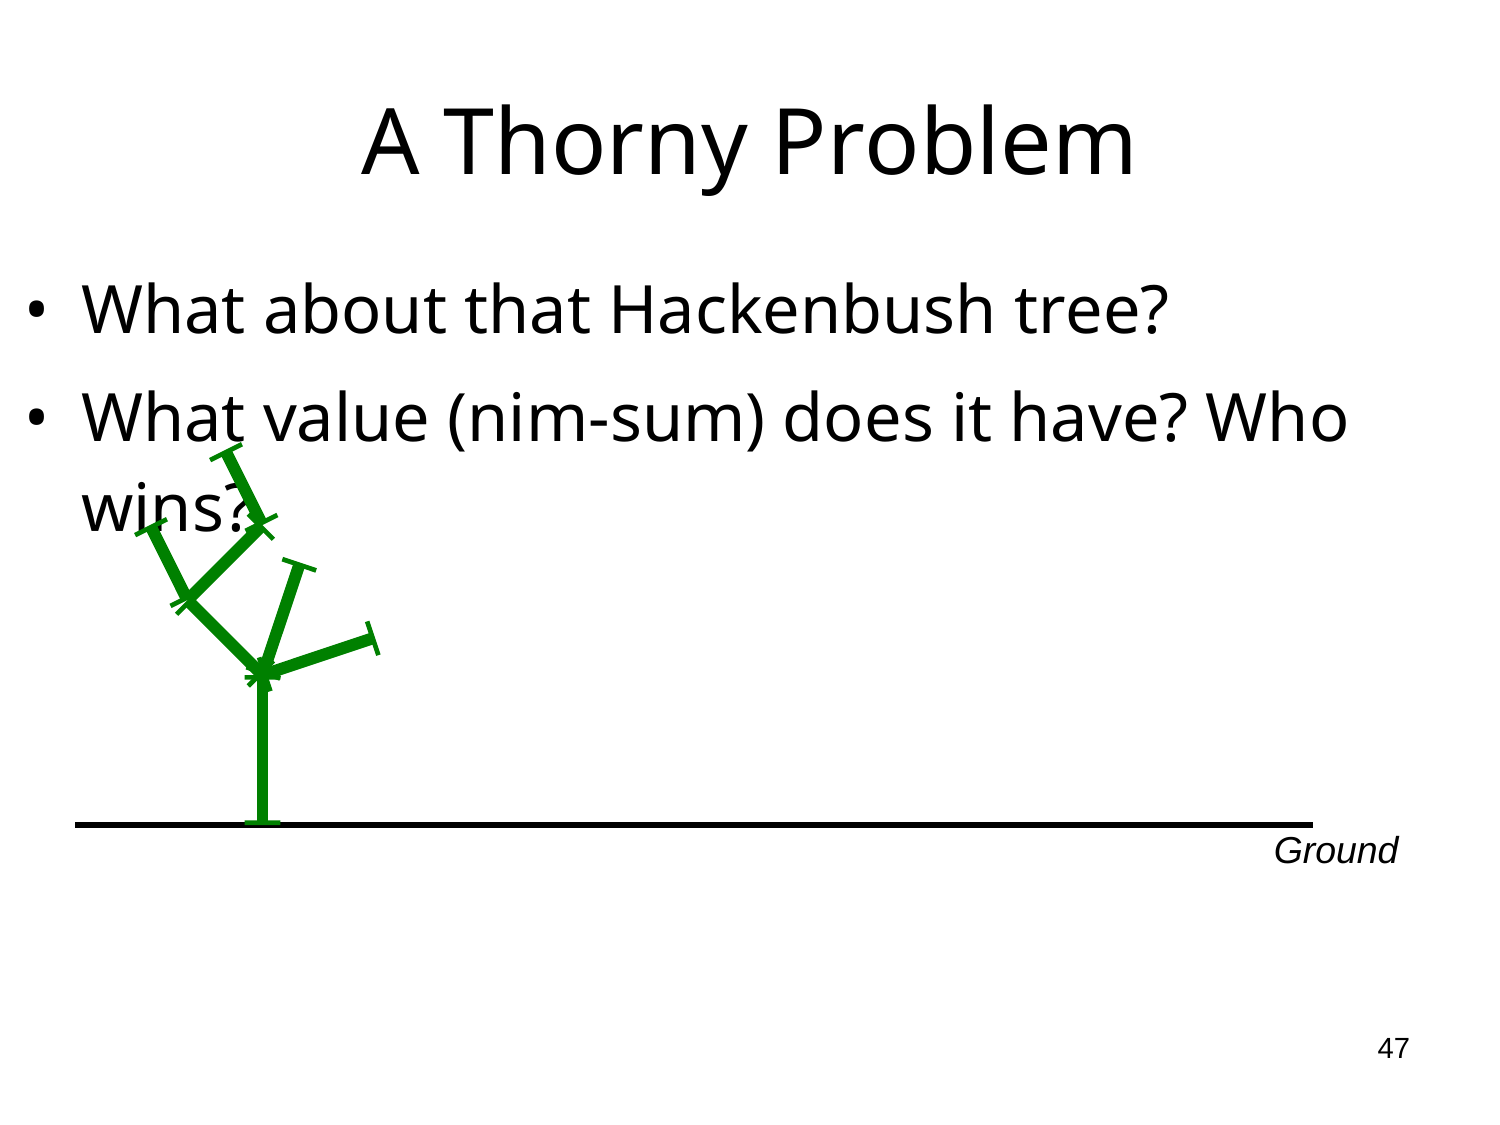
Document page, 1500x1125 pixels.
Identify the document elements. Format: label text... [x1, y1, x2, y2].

list What about that Hackenbush tree? What value (nim-sum) does it have? Who wins? [24, 262, 1476, 1101]
text_box Ground [1259, 822, 1414, 879]
title A Thorny Problem [24, 45, 1476, 233]
